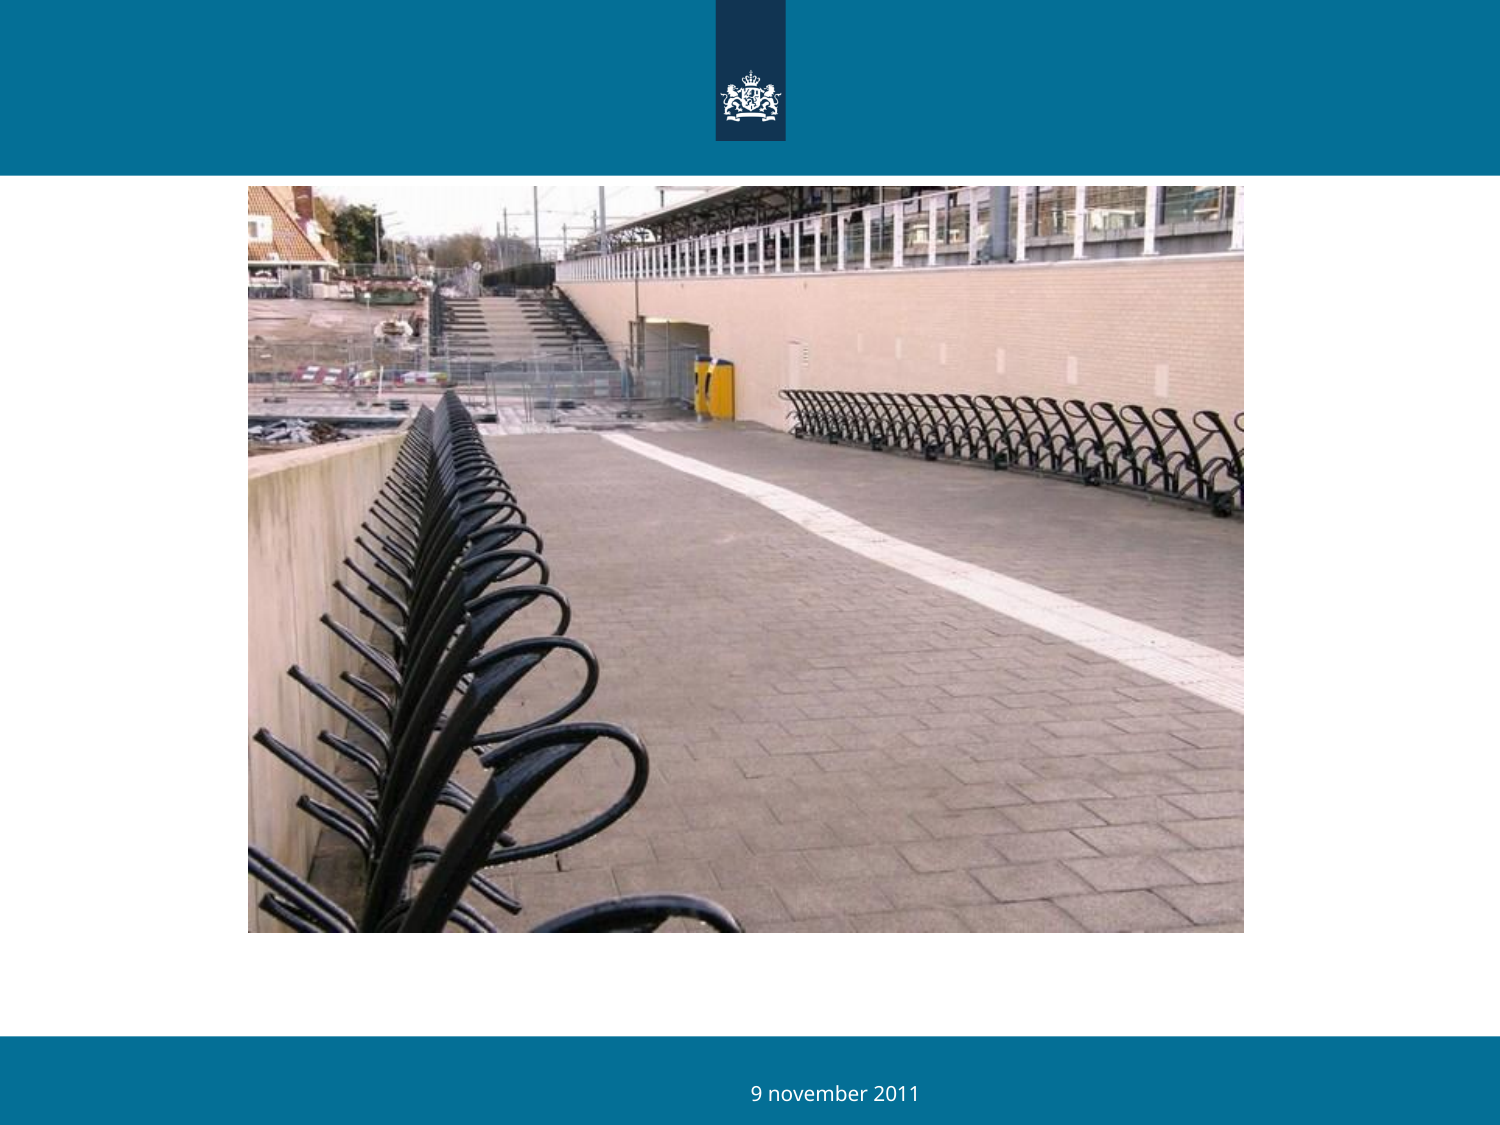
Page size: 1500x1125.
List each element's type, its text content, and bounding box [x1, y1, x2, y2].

picture [248, 186, 1244, 933]
text_box 9 november 2011 [735, 1072, 1418, 1125]
picture [717, 0, 785, 140]
